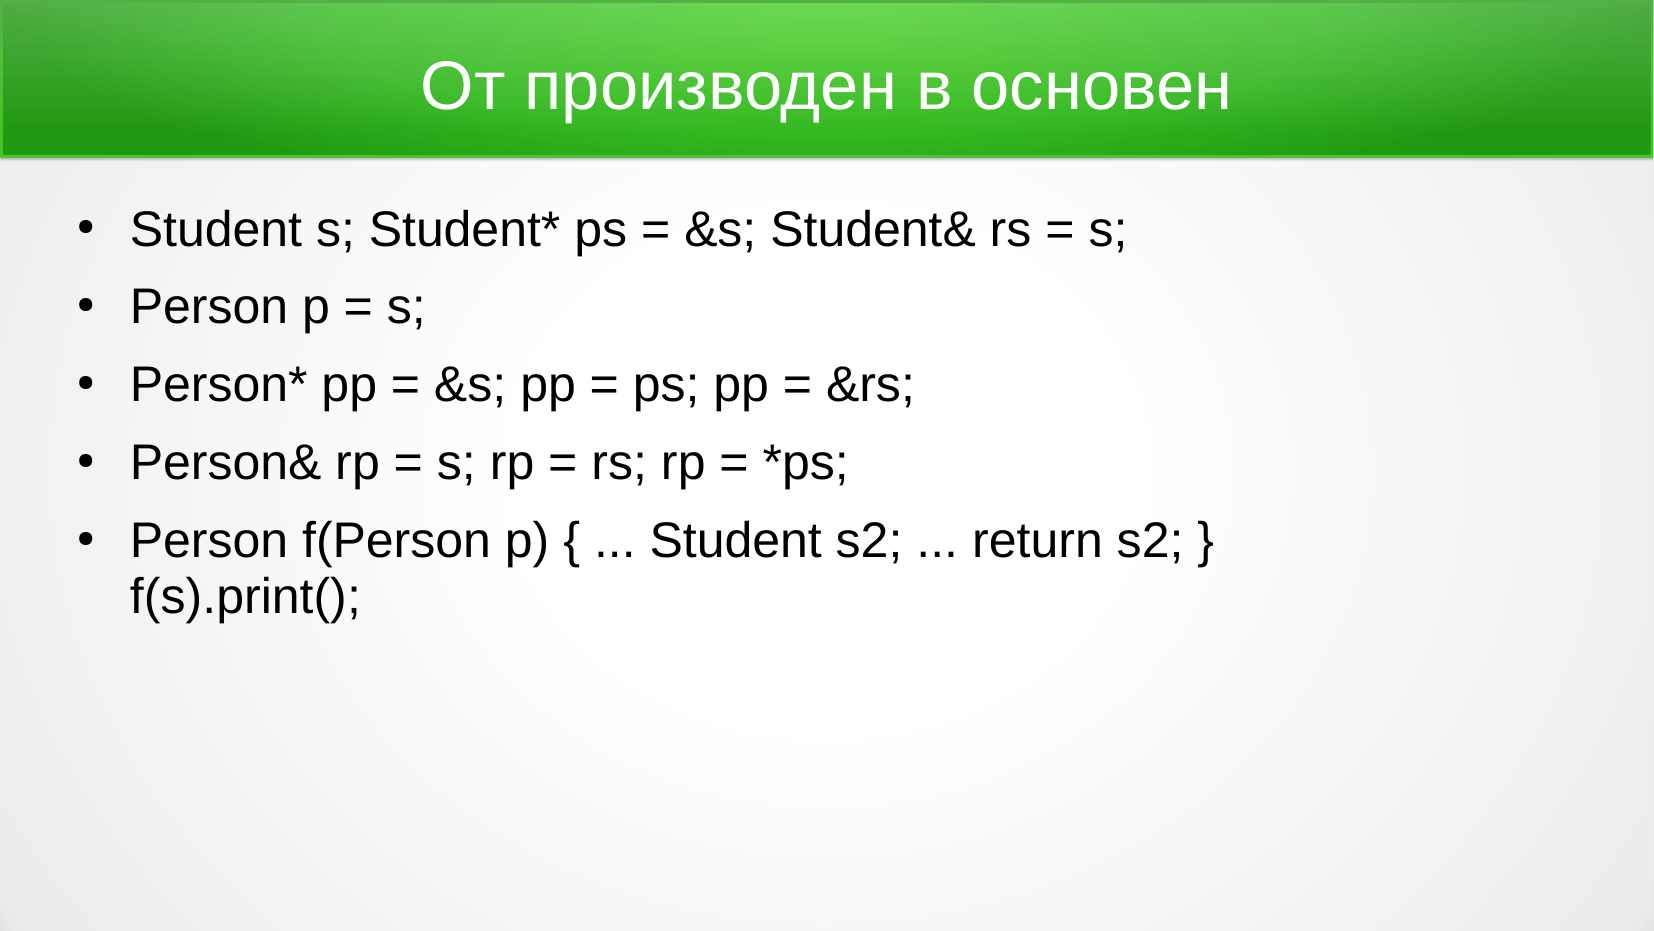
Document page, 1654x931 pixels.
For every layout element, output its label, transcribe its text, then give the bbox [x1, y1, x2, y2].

title От производен в основен [82, 37, 1571, 135]
list Student s; Student* ps = &s; Student& rs = s; Person p = s; Person* pp = &s; pp = ps; pp = &rs; Person& rp = s; rp = rs; rp = *ps; Person f(Person p) { ... Student s2; ... return s2; } f(s).print(); [59, 200, 1607, 898]
